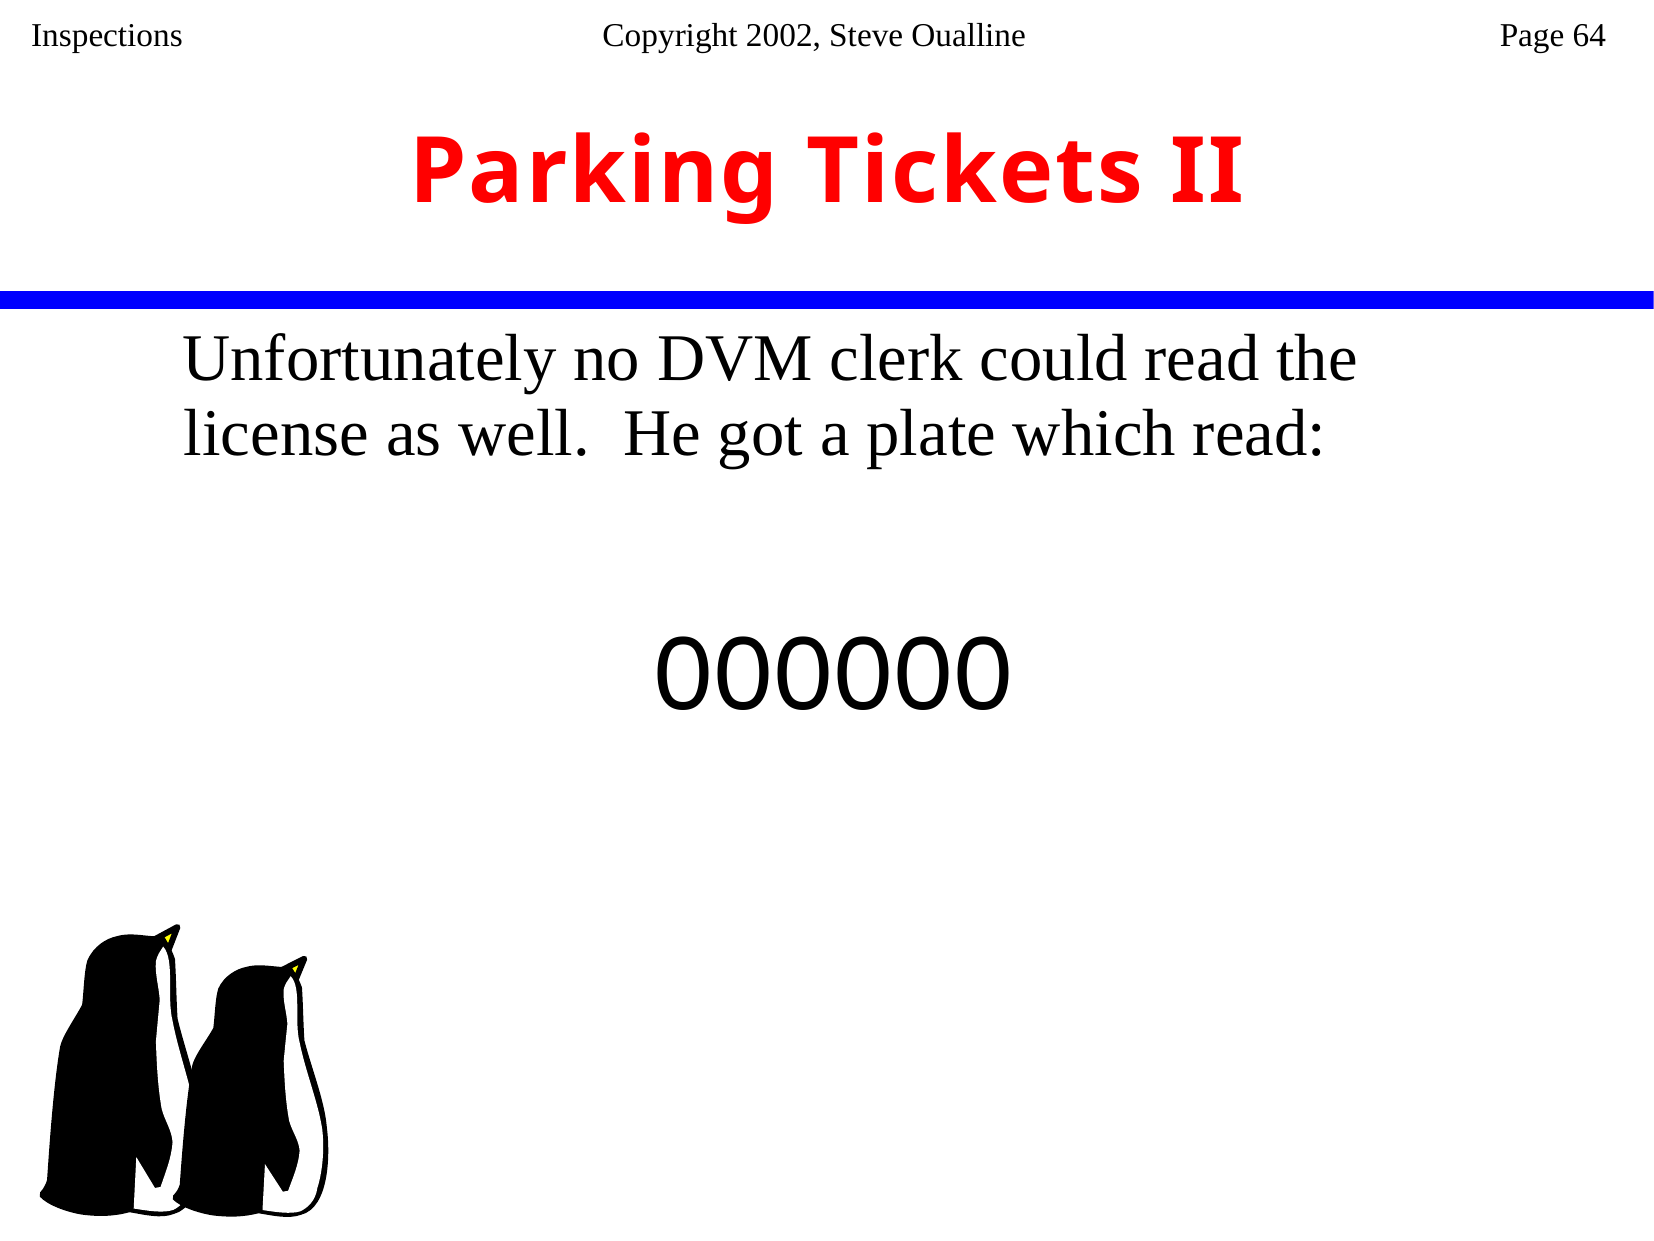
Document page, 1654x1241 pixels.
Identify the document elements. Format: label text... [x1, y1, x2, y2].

list Unfortunately no DVM clerk could read the license as well. He got a plate which read: OOOOOO [121, 321, 1534, 919]
title Parking Tickets II [121, 66, 1534, 269]
